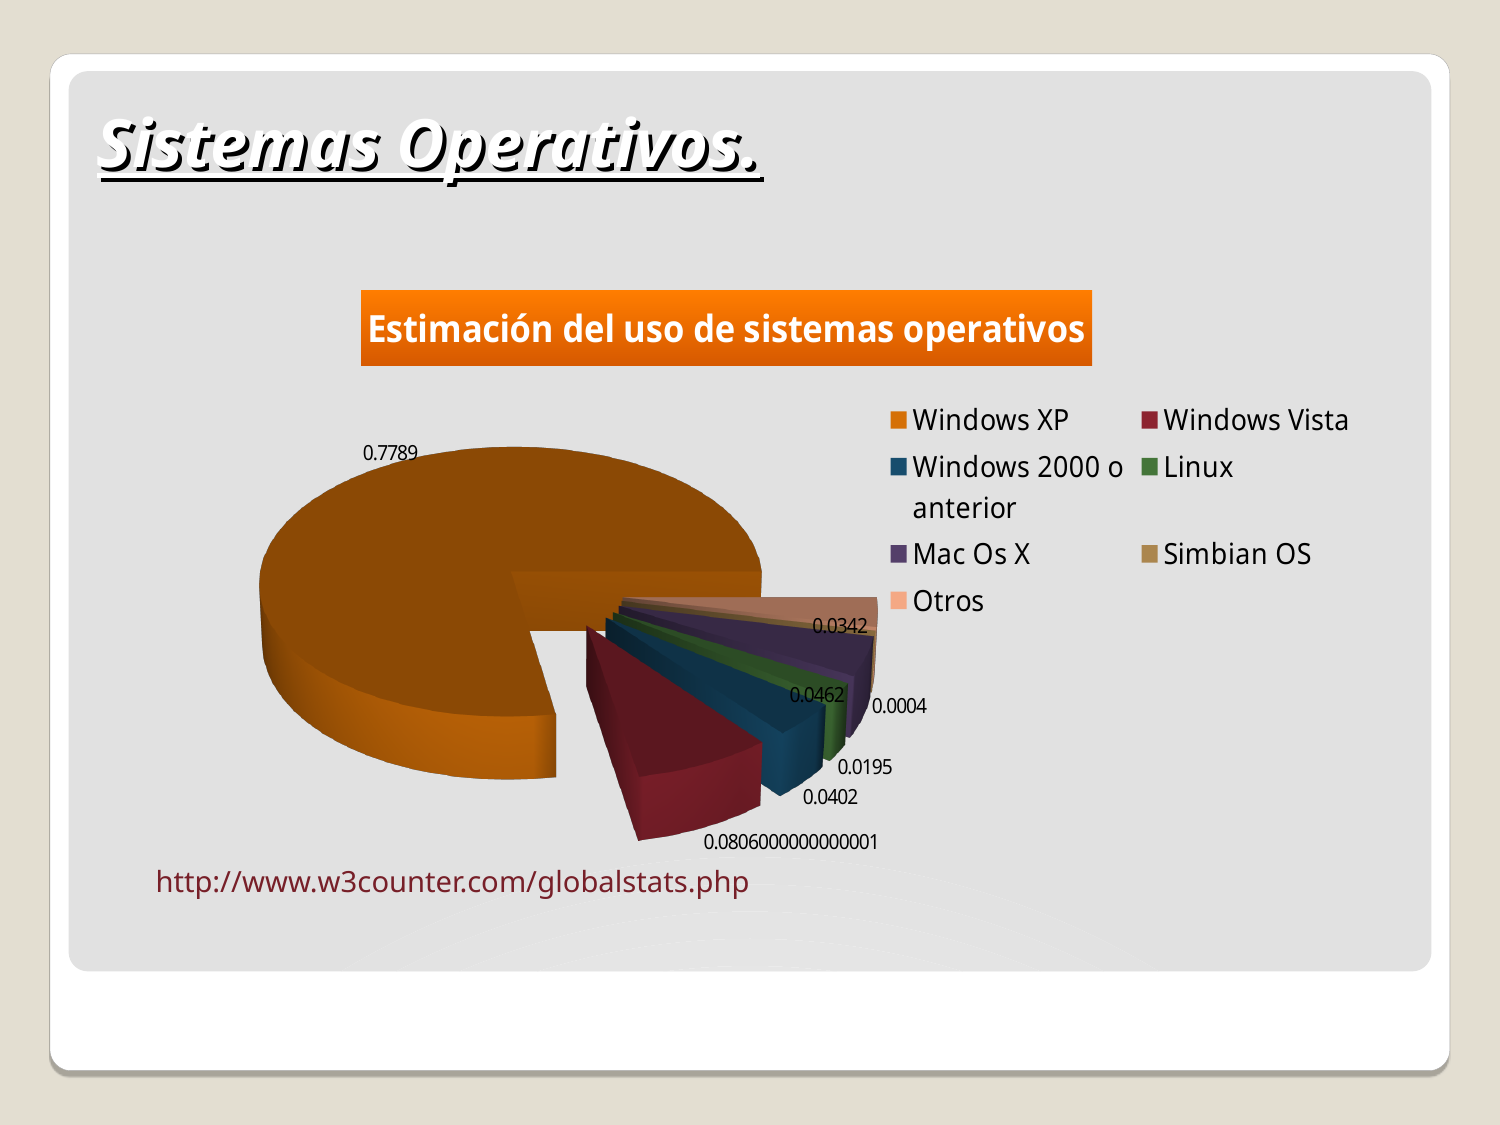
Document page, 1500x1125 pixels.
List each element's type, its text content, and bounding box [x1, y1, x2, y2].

chart [187, 269, 1360, 938]
text_box http://www.w3counter.com/globalstats.php [141, 855, 891, 905]
text_box Sistemas Operativos. [82, 94, 775, 189]
